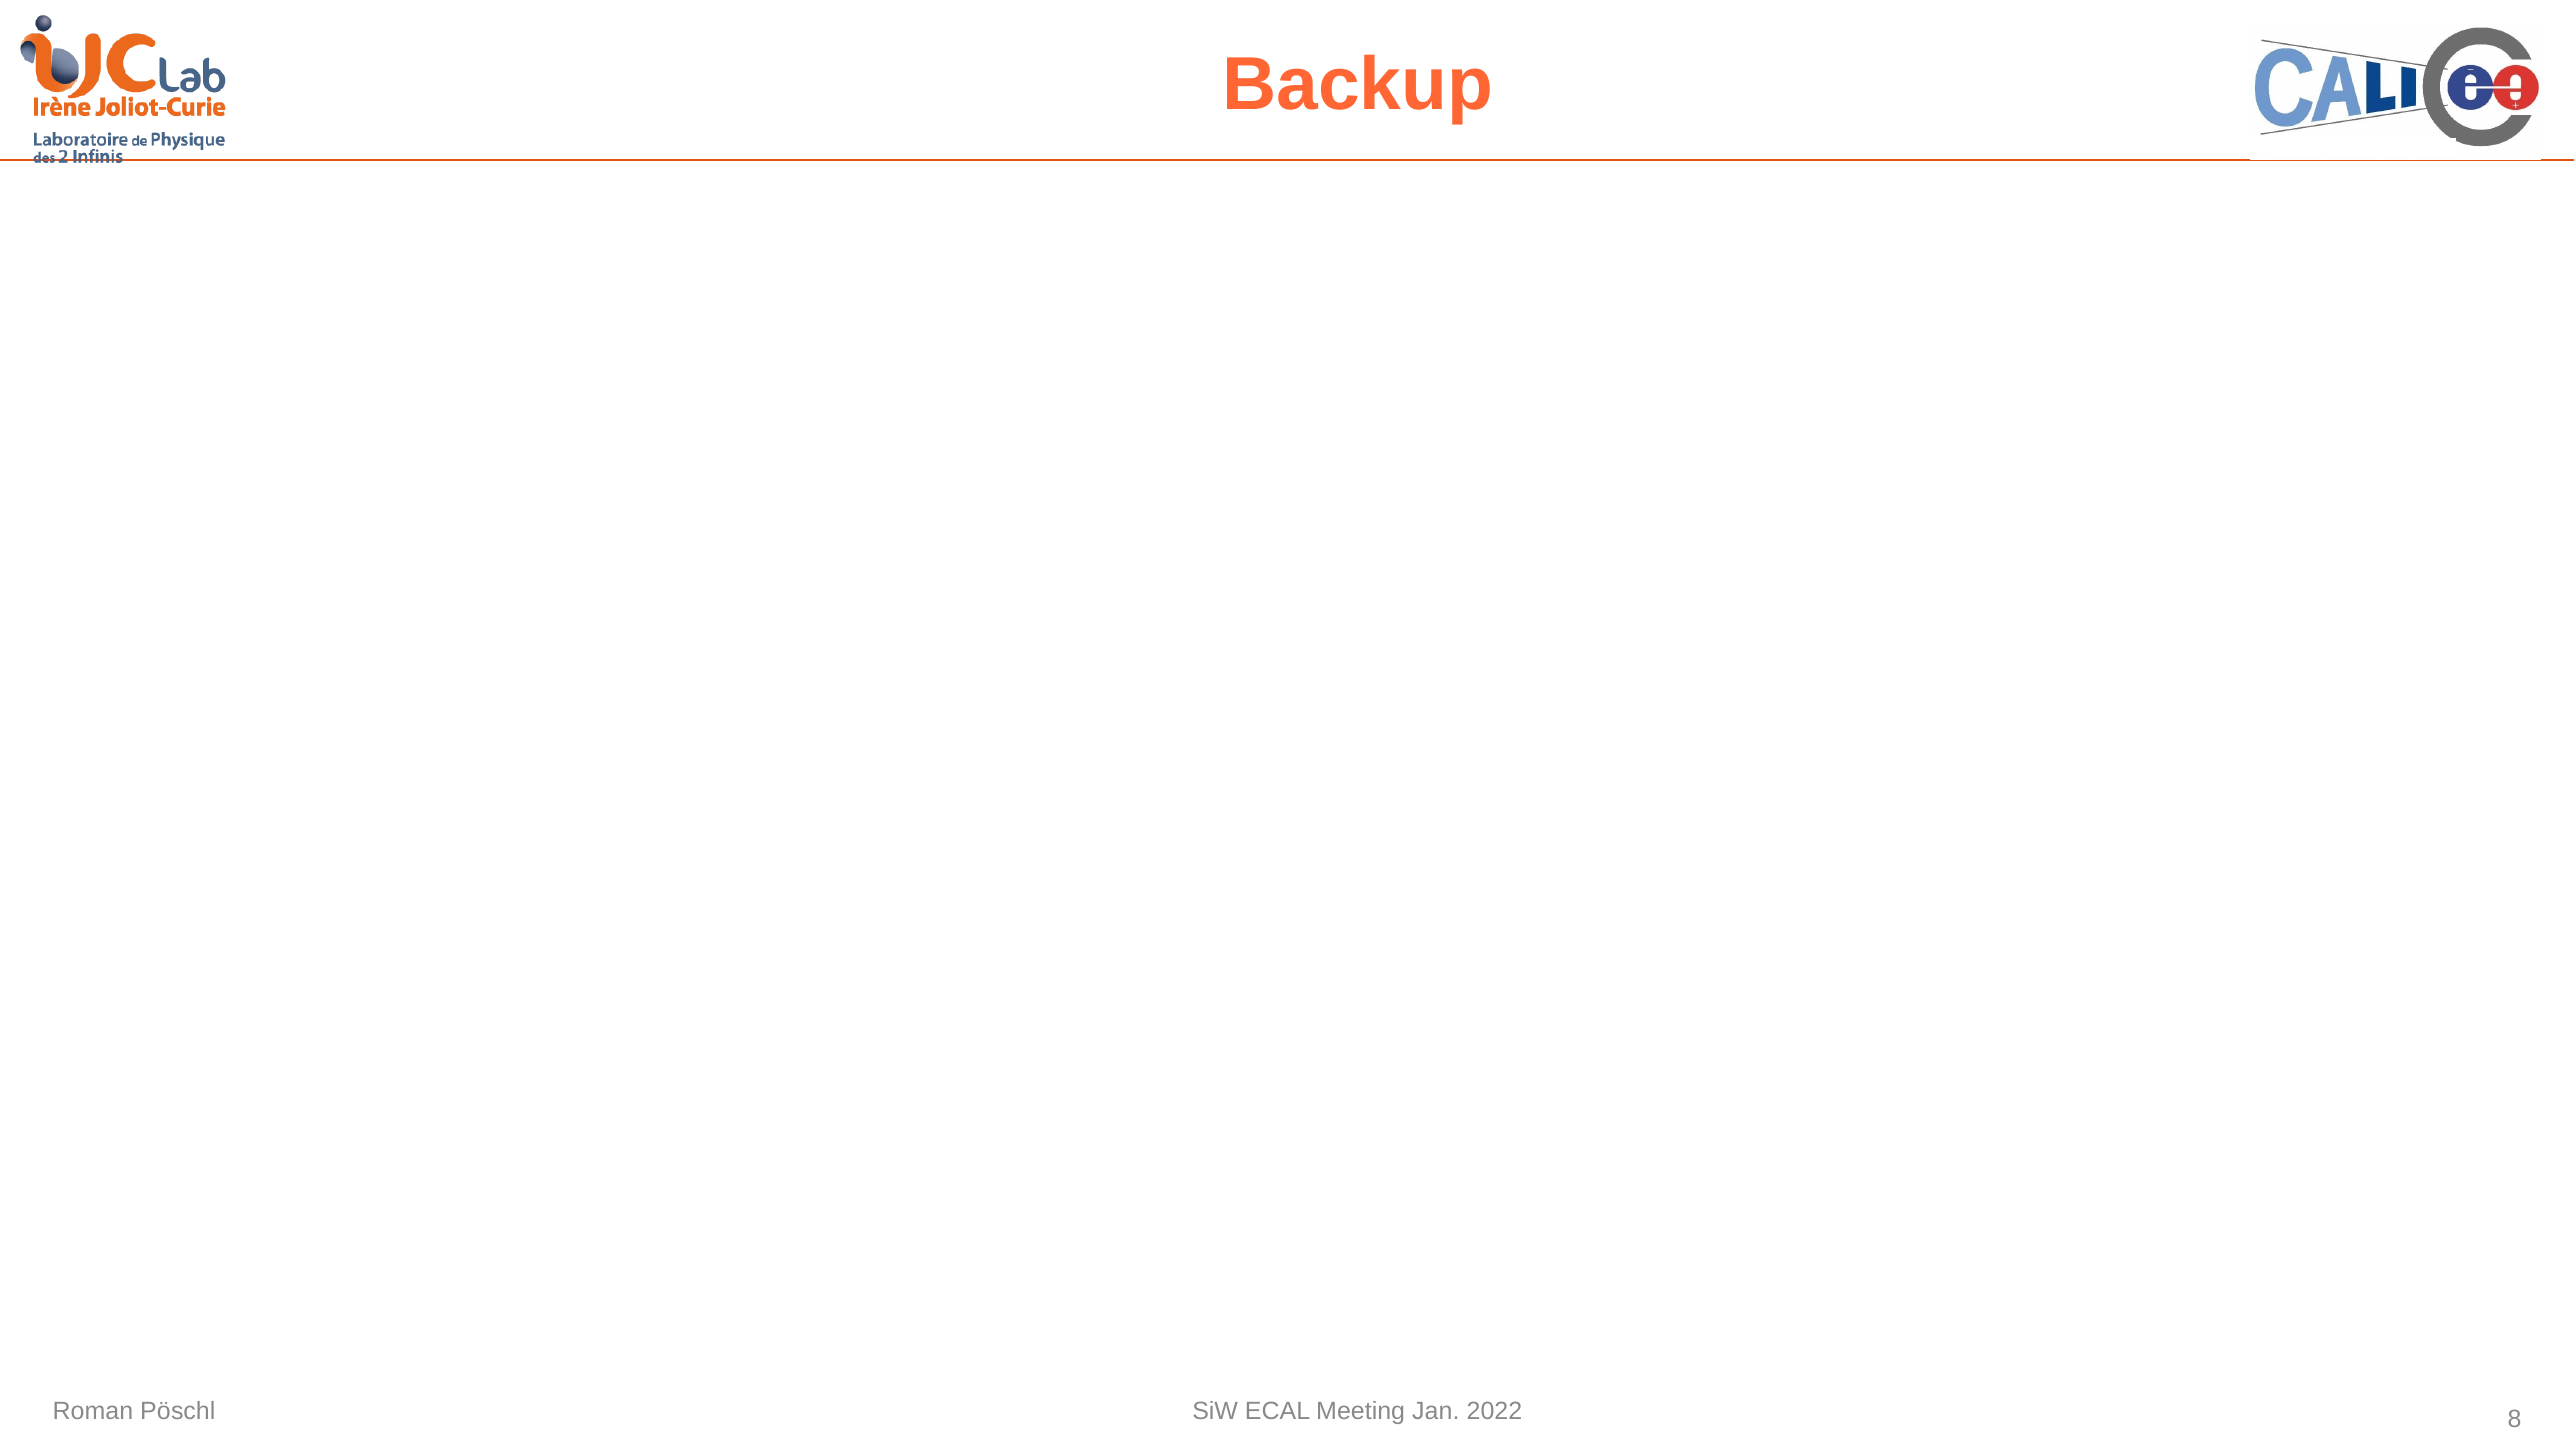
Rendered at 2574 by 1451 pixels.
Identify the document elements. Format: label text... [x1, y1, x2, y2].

picture [4, 0, 241, 178]
picture [2250, 22, 2541, 160]
title Backup [199, 34, 2517, 132]
